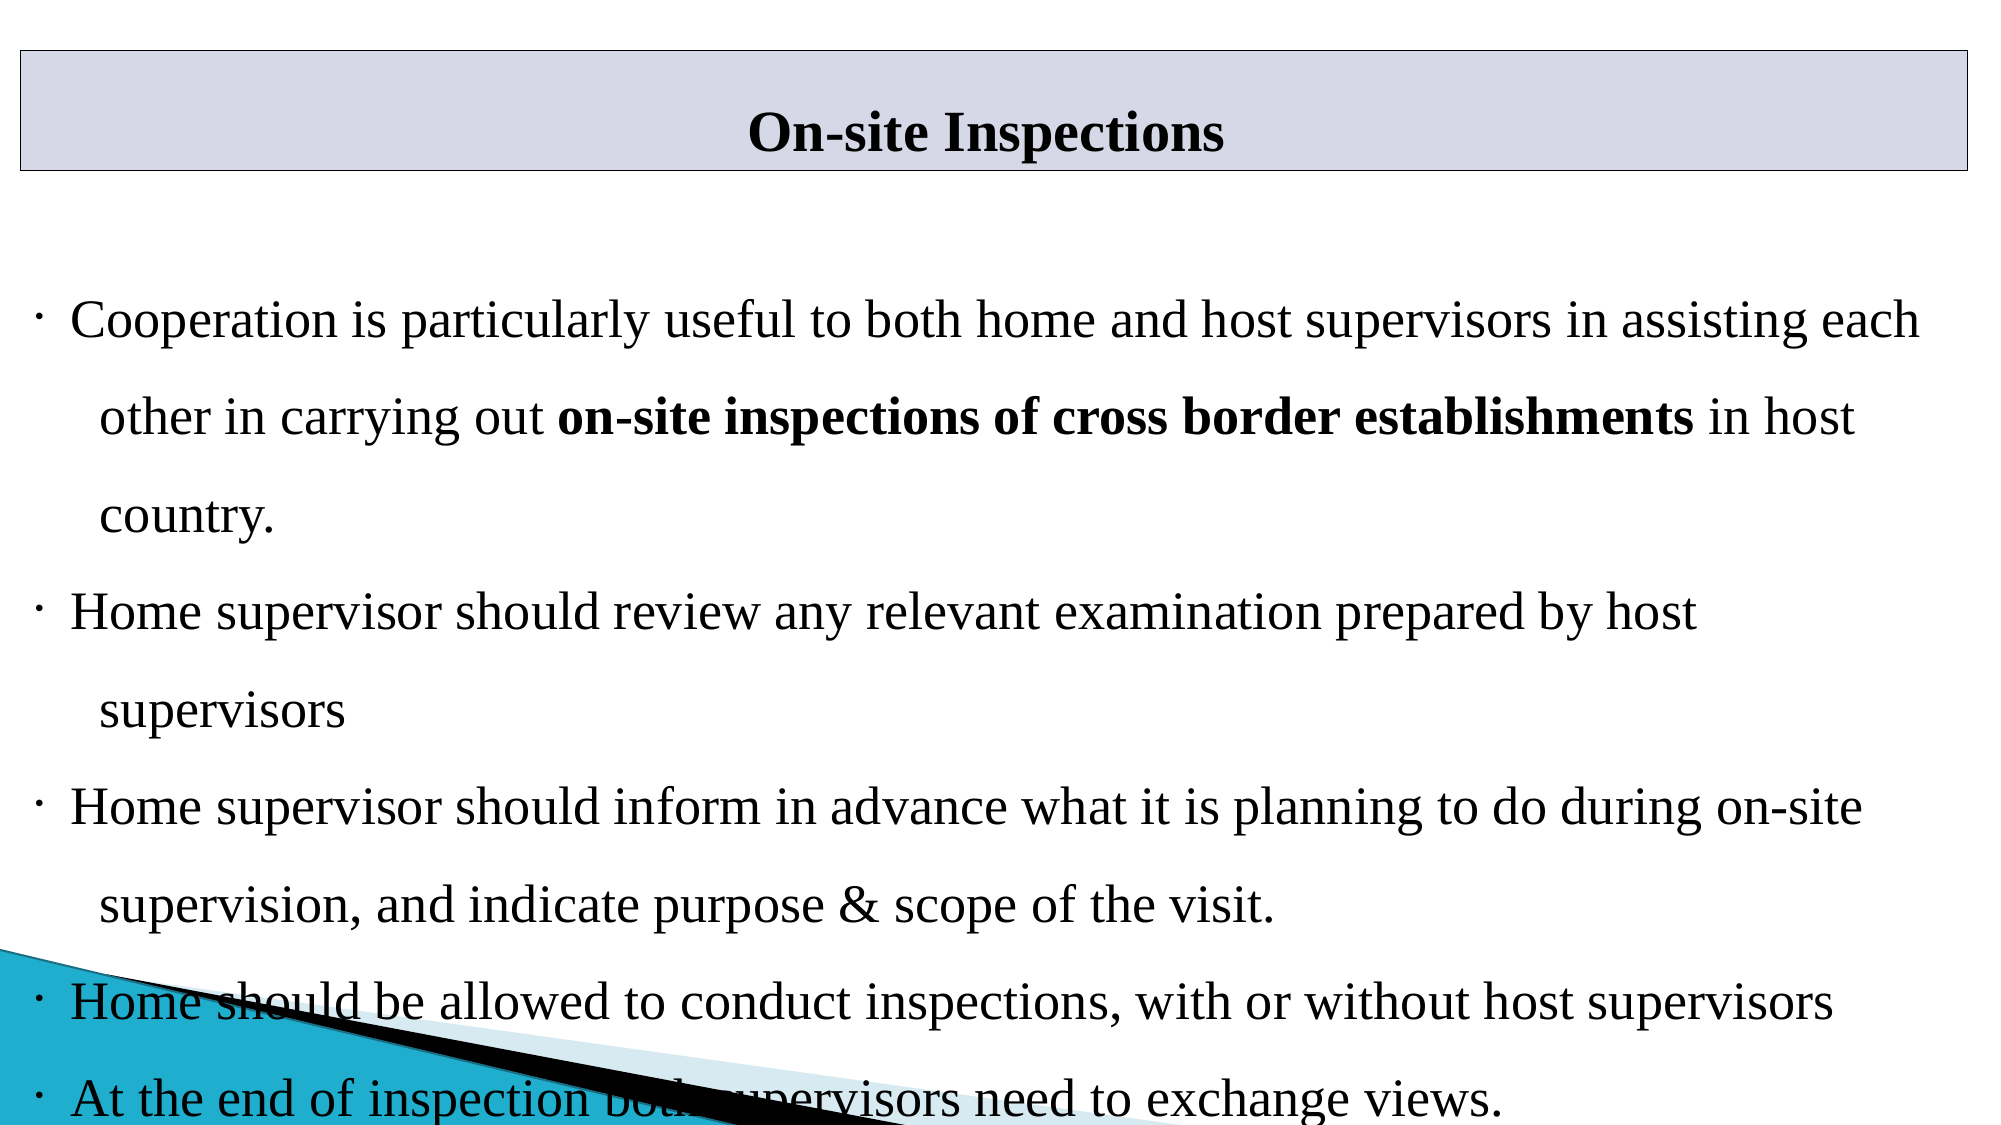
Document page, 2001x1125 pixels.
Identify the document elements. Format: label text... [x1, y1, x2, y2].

text_box Cooperation is particularly useful to both home and host supervisors in assisting each other in carrying out on-site inspections of cross border establishments in host country. Home supervisor should review any relevant examination prepared by host supervisors Home supervisor should inform in advance what it is planning to do during on-site supervision, and indicate purpose & scope of the visit. Home should be allowed to conduct inspections, with or without host supervisors At the end of inspection both supervisors need to exchange views. [20, 243, 1968, 1125]
text_box On-site Inspections [20, 50, 1968, 171]
